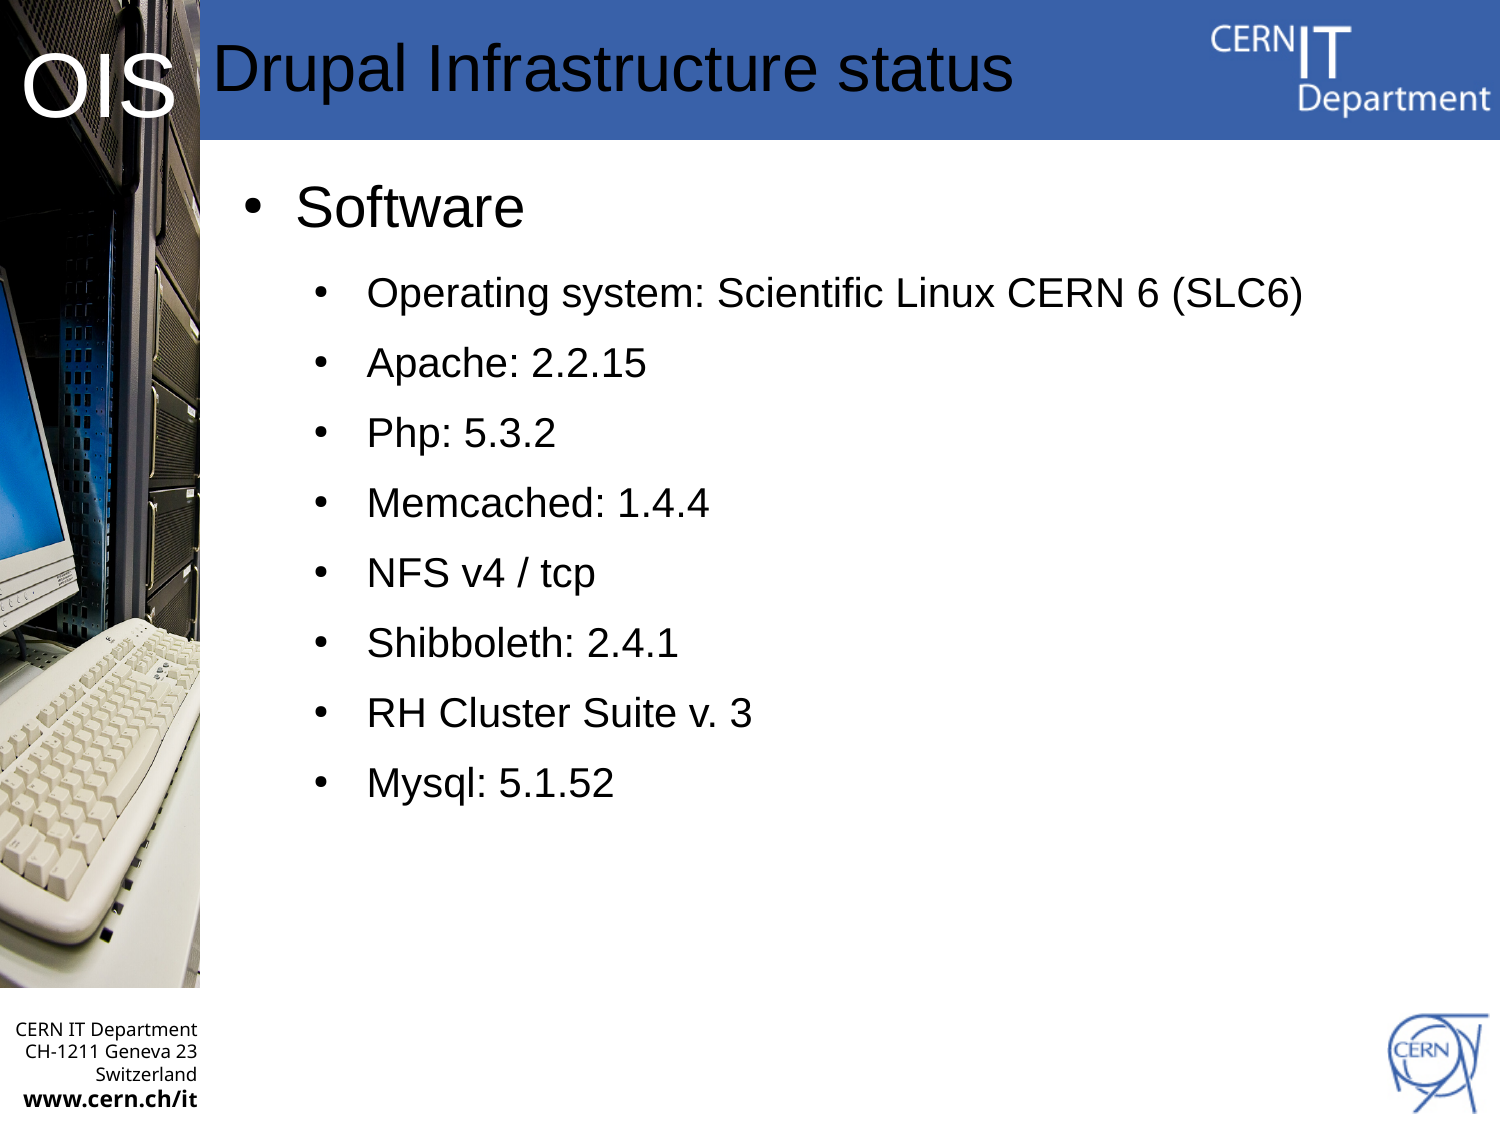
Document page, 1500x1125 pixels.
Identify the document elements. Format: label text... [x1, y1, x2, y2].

title Drupal Infrastructure status [212, 7, 1125, 131]
picture [1387, 1012, 1490, 1114]
list Software Operating system: Scientific Linux CERN 6 (SLC6) Apache: 2.2.15 Php: 5.3.2 Memcached: 1.4.4 NFS v4 / tcp Shibboleth: 2.4.1 RH Cluster Suite v. 3 Mysql: 5.1.52 [225, 174, 1463, 973]
picture [0, 0, 1500, 988]
